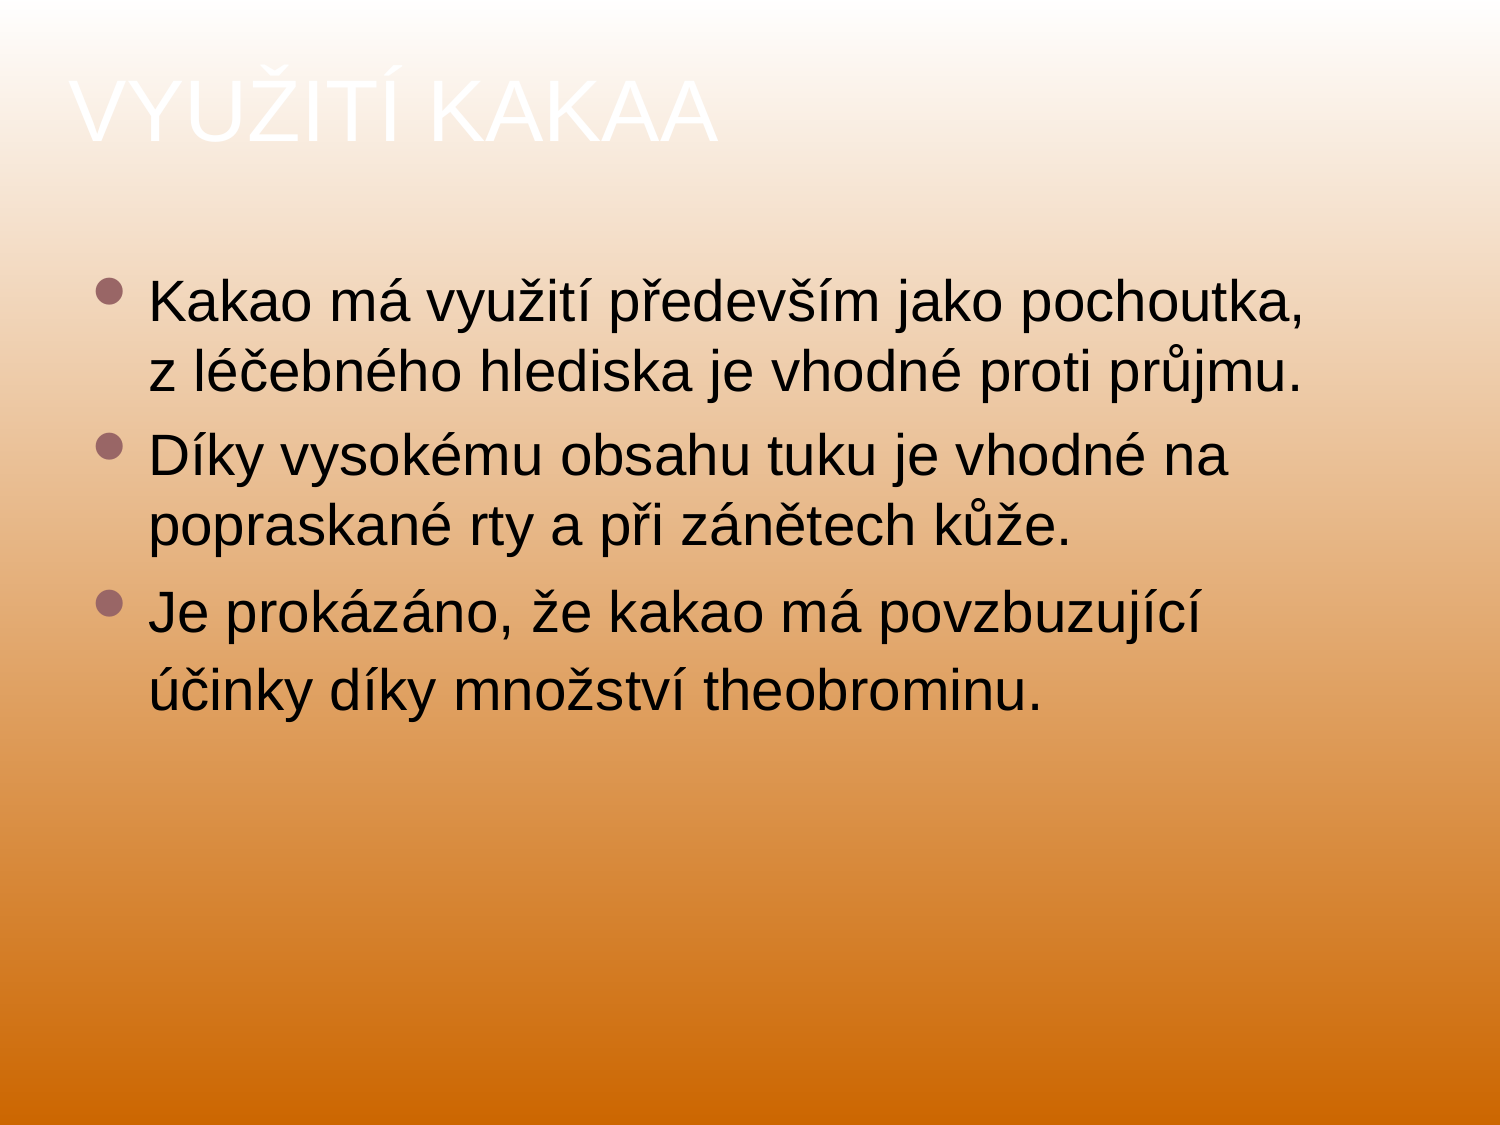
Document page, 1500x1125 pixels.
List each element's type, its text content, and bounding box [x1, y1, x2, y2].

title VYUŽITÍ KAKAA [53, 31, 1368, 182]
list Kakao má využití především jako pochoutka, z léčebného hlediska je vhodné proti průjmu. Díky vysokému obsahu tuku je vhodné na popraskané rty a při zánětech kůže. Je prokázáno, že kakao má povzbuzující účinky díky množství theobrominu. [76, 255, 1365, 981]
